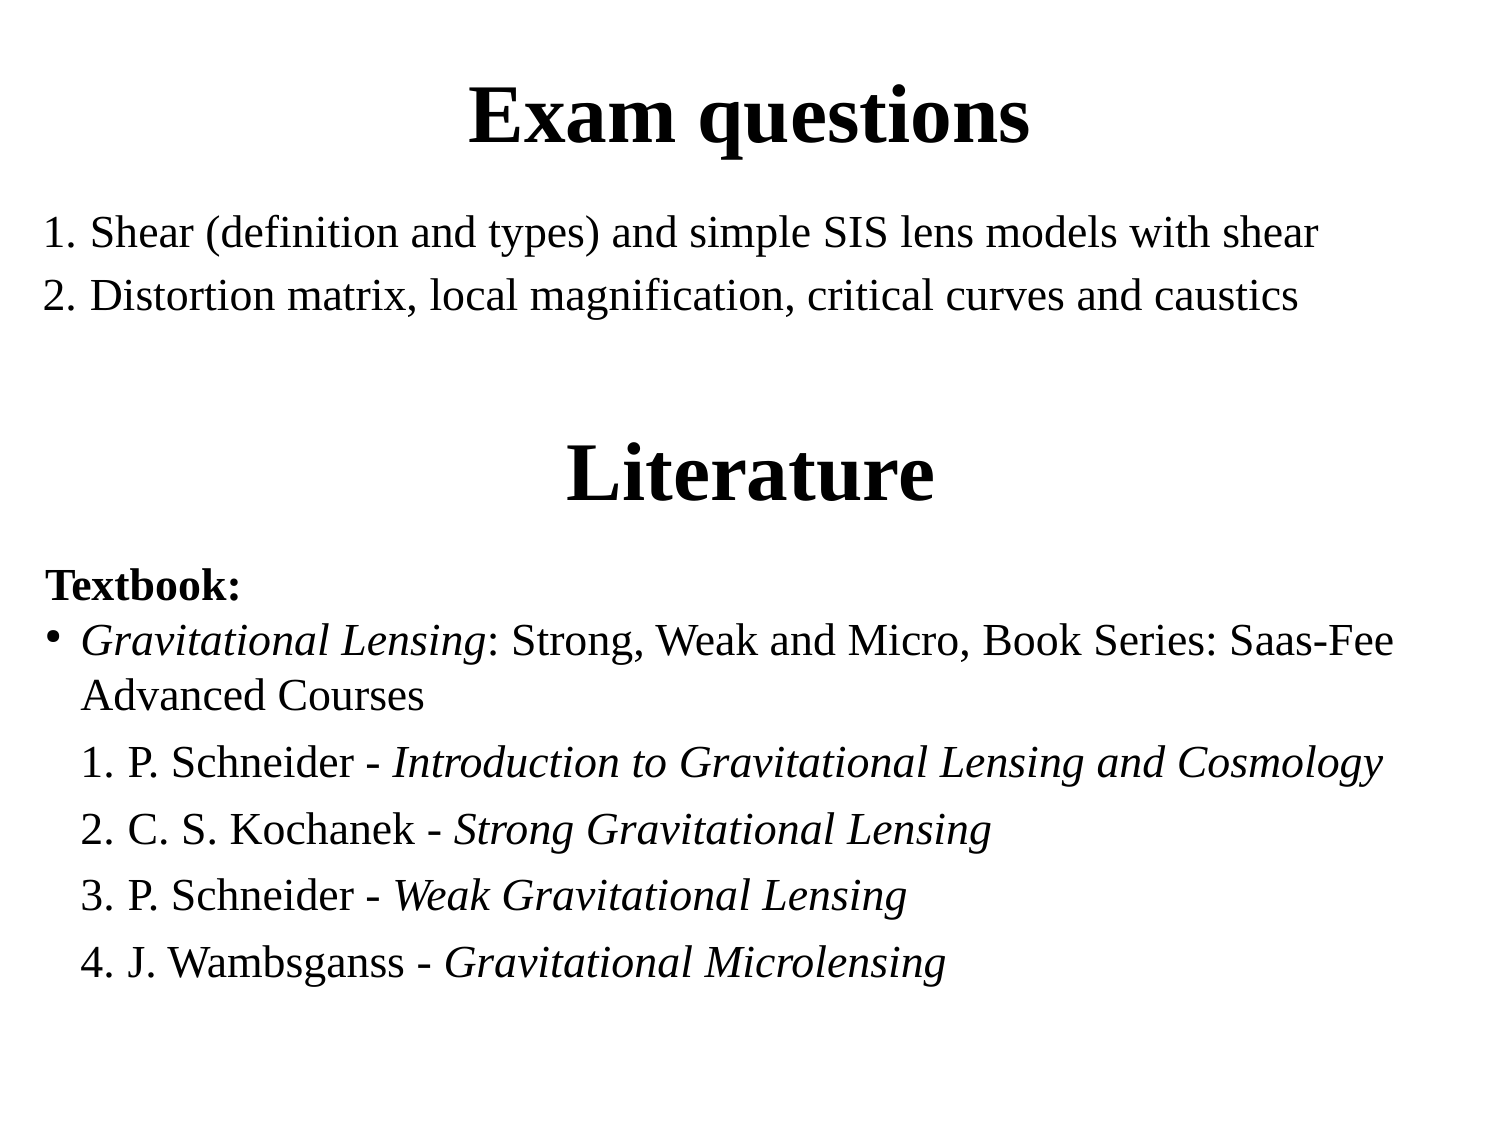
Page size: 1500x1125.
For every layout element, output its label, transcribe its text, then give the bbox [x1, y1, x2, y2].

title Exam questions [75, 56, 1425, 162]
list Textbook: Gravitational Lensing: Strong, Weak and Micro, Book Series: Saas-Fee Advanced Courses P. Schneider - Introduction to Gravitational Lensing and Cosmology C. S. Kochanek - Strong Gravitational Lensing P. Schneider - Weak Gravitational Lensing J. Wambsganss - Gravitational Microlensing [30, 547, 1471, 1048]
title Literature [76, 427, 1426, 508]
list Shear (definition and types) and simple SIS lens models with shear Distortion matrix, local magnification, critical curves and caustics [27, 185, 1471, 334]
